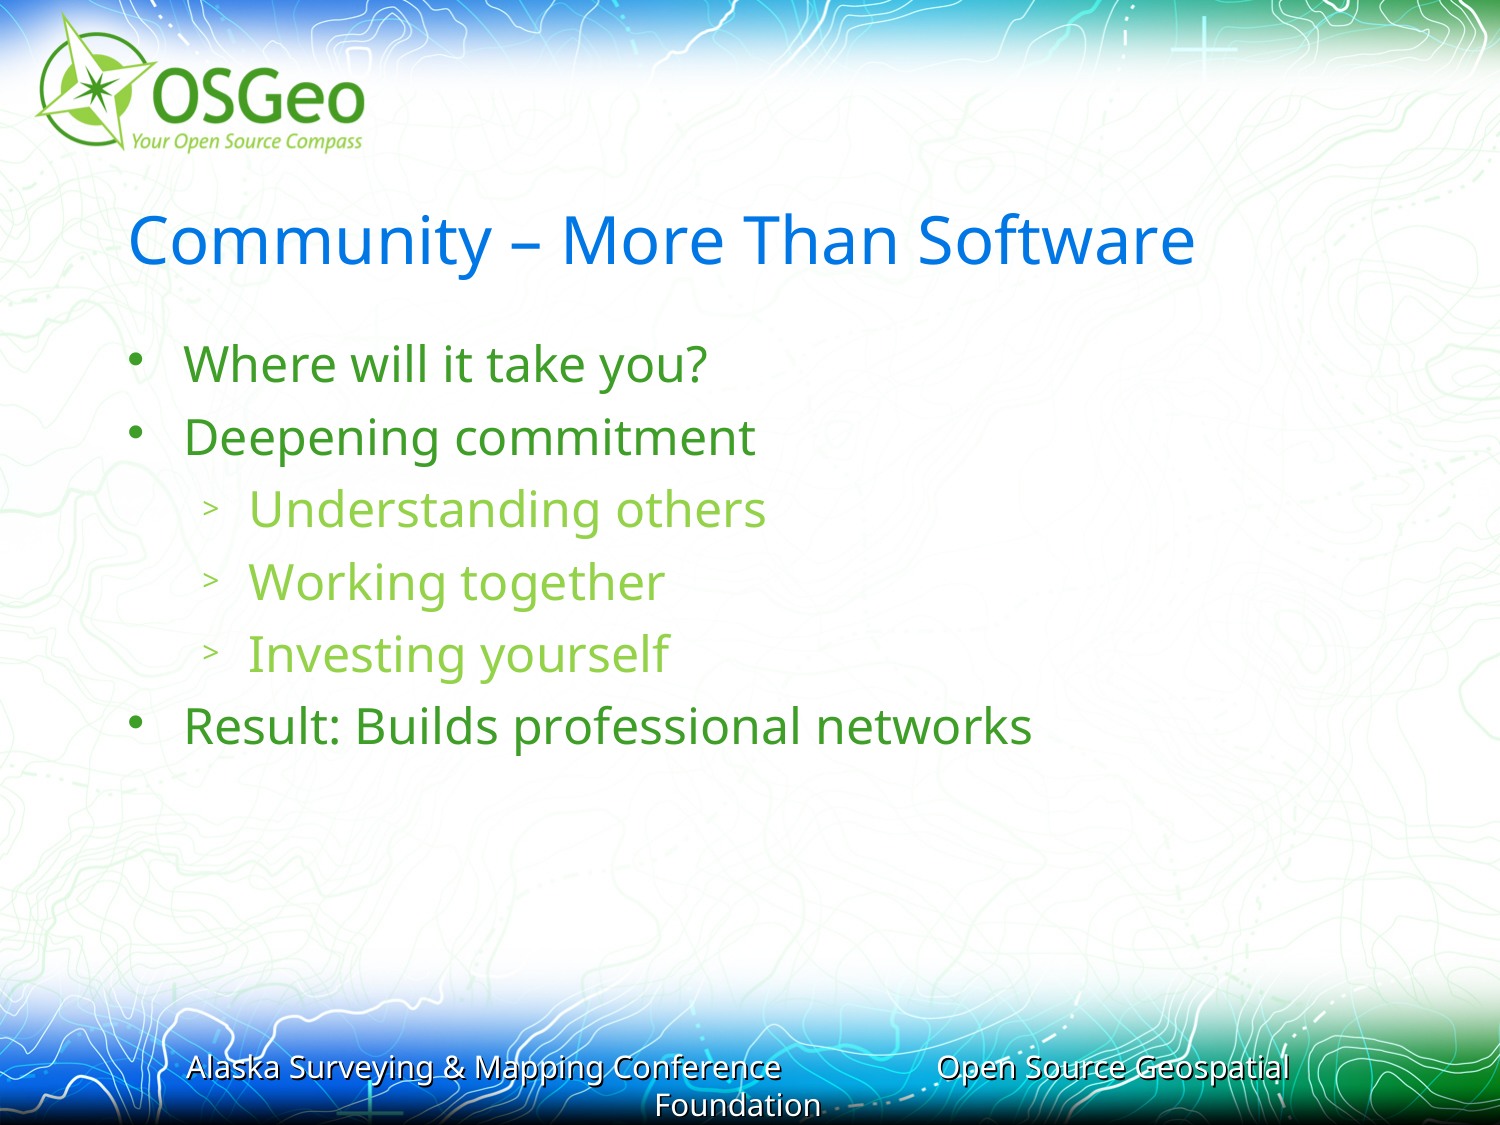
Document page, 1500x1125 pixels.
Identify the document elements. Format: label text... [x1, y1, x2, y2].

list Where will it take you? Deepening commitment Understanding others Working together Investing yourself Result: Builds professional networks [112, 324, 1388, 1068]
title Community – More Than Software [112, 187, 1388, 288]
picture [0, 0, 1500, 1125]
